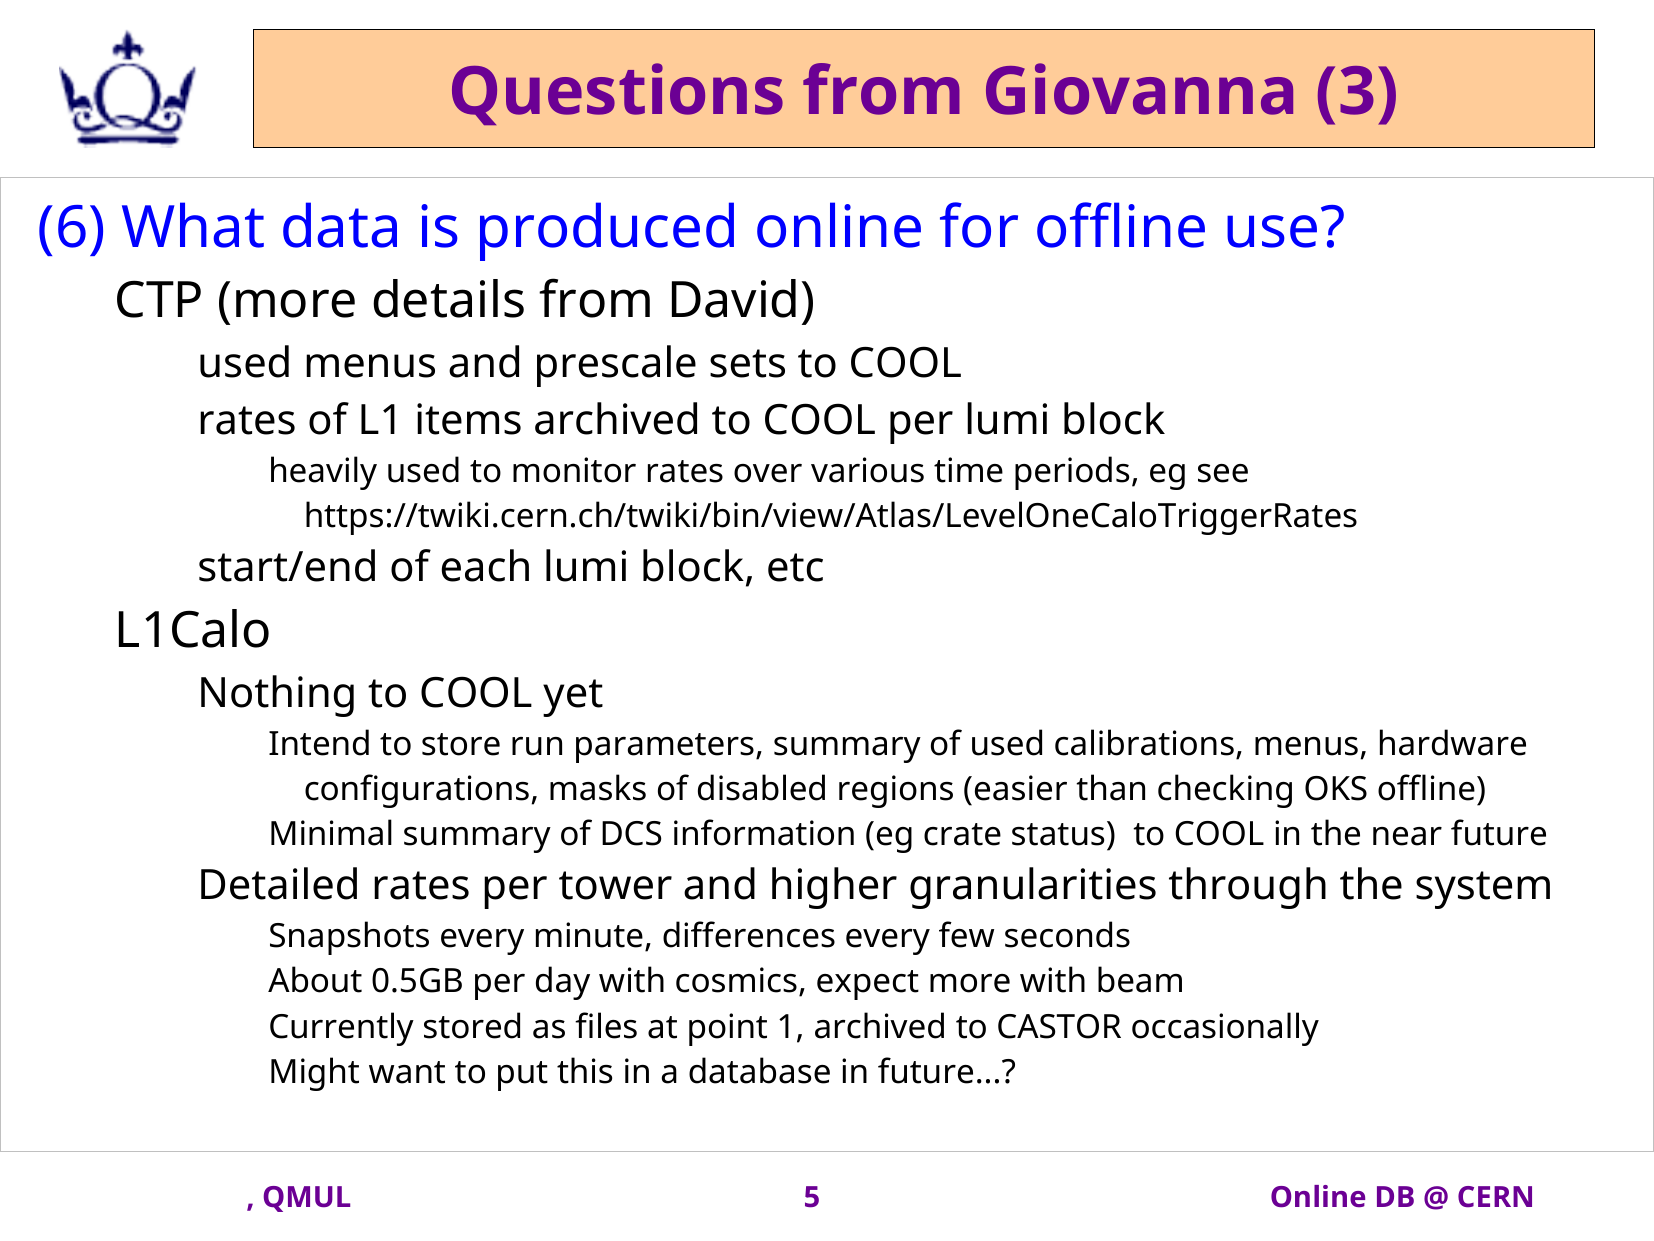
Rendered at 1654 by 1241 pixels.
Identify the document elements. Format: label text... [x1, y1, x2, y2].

title Questions from Giovanna (3) [253, 29, 1595, 148]
picture [59, 29, 200, 148]
list (6) What data is produced online for offline use? CTP (more details from David) used menus and prescale sets to COOL rates of L1 items archived to COOL per lumi block heavily used to monitor rates over various time periods, eg see https://twiki.cern.ch/twiki/bin/view/Atlas/LevelOneCaloTriggerRates start/end of each lumi block, etc L1Calo Nothing to COOL yet Intend to store run parameters, summary of used calibrations, menus, hardware configurations, masks of disabled regions (easier than checking OKS offline) Minimal summary of DCS information (eg crate status) to COOL in the near future Detailed rates per tower and higher granularities through the system Snapshots every minute, differences every few seconds About 0.5GB per day with cosmics, expect more with beam Currently stored as files at point 1, archived to CASTOR occasionally Might want to put this in a database in future...? [20, 185, 1632, 1152]
